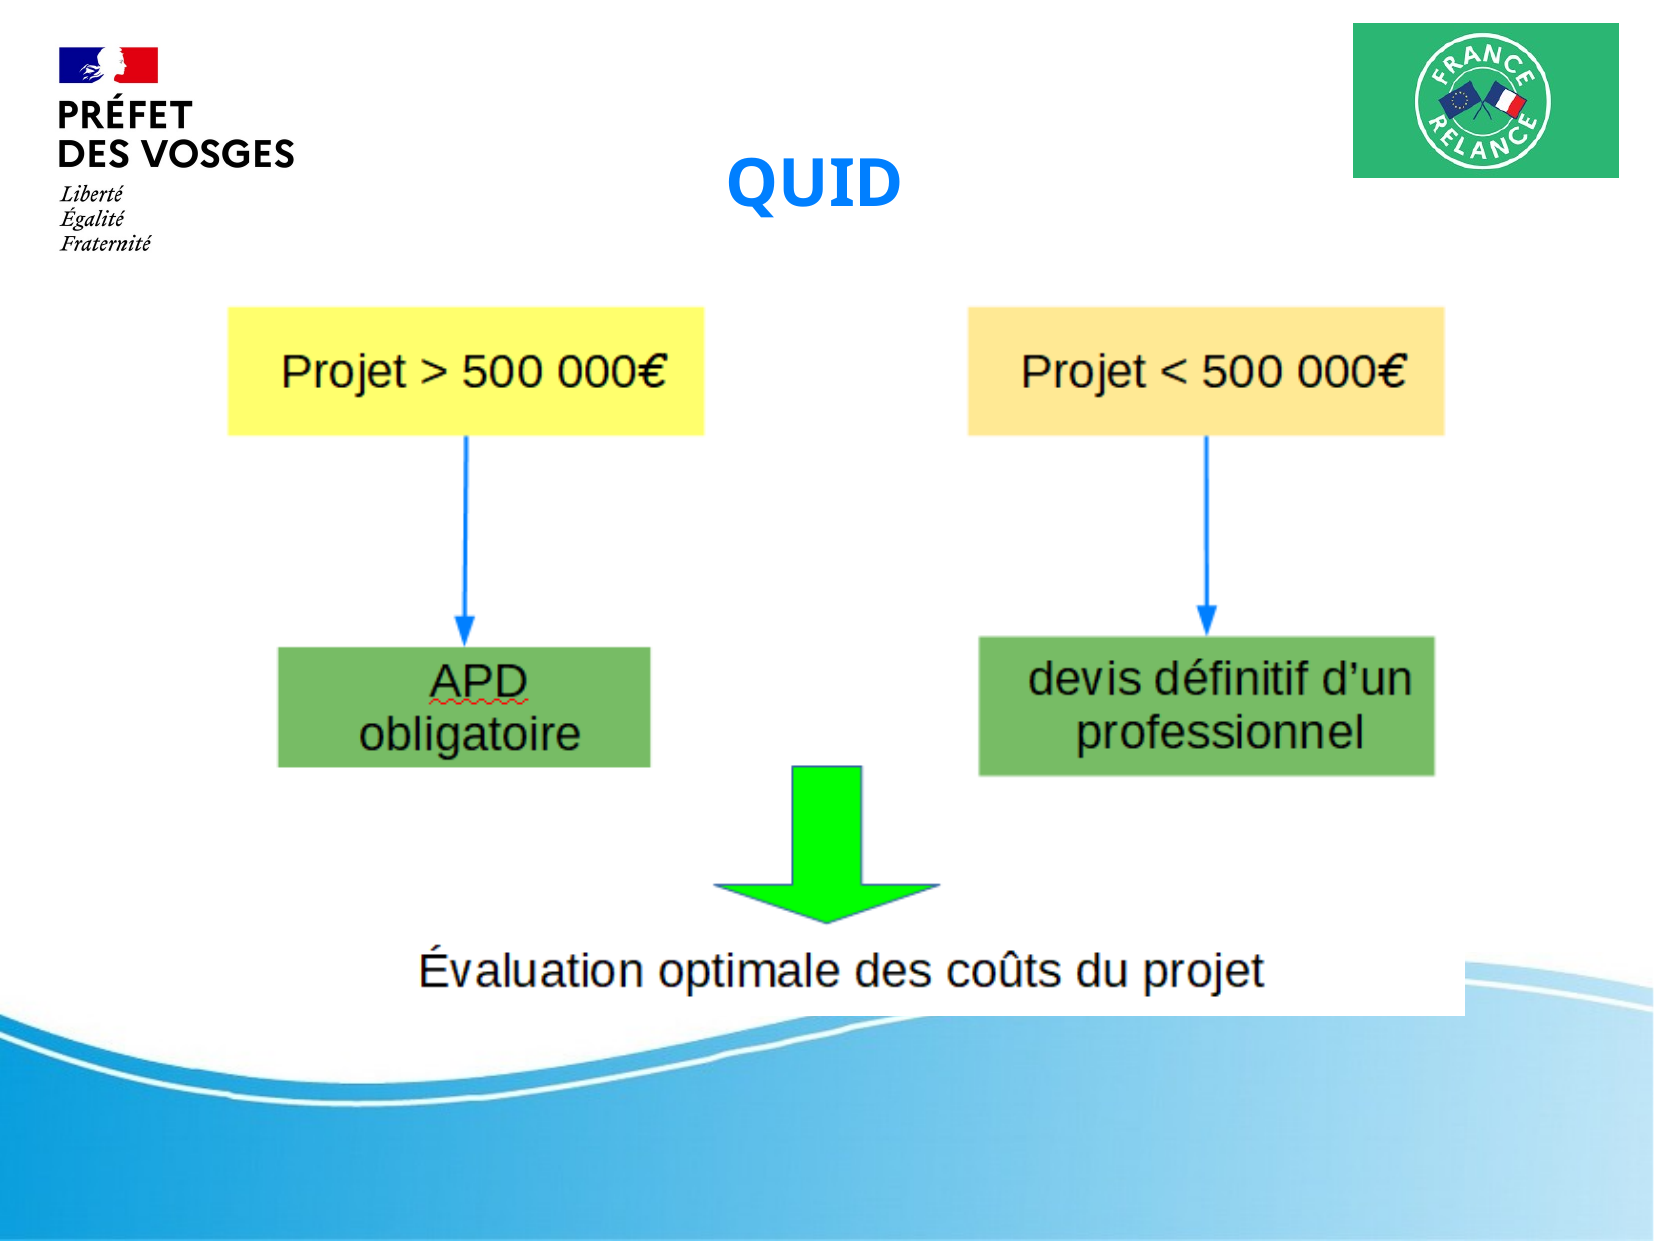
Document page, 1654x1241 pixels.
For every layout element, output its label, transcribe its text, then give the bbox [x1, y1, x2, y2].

text_box QUID [710, 128, 922, 225]
picture [1353, 23, 1619, 178]
picture [0, 11, 1654, 1241]
